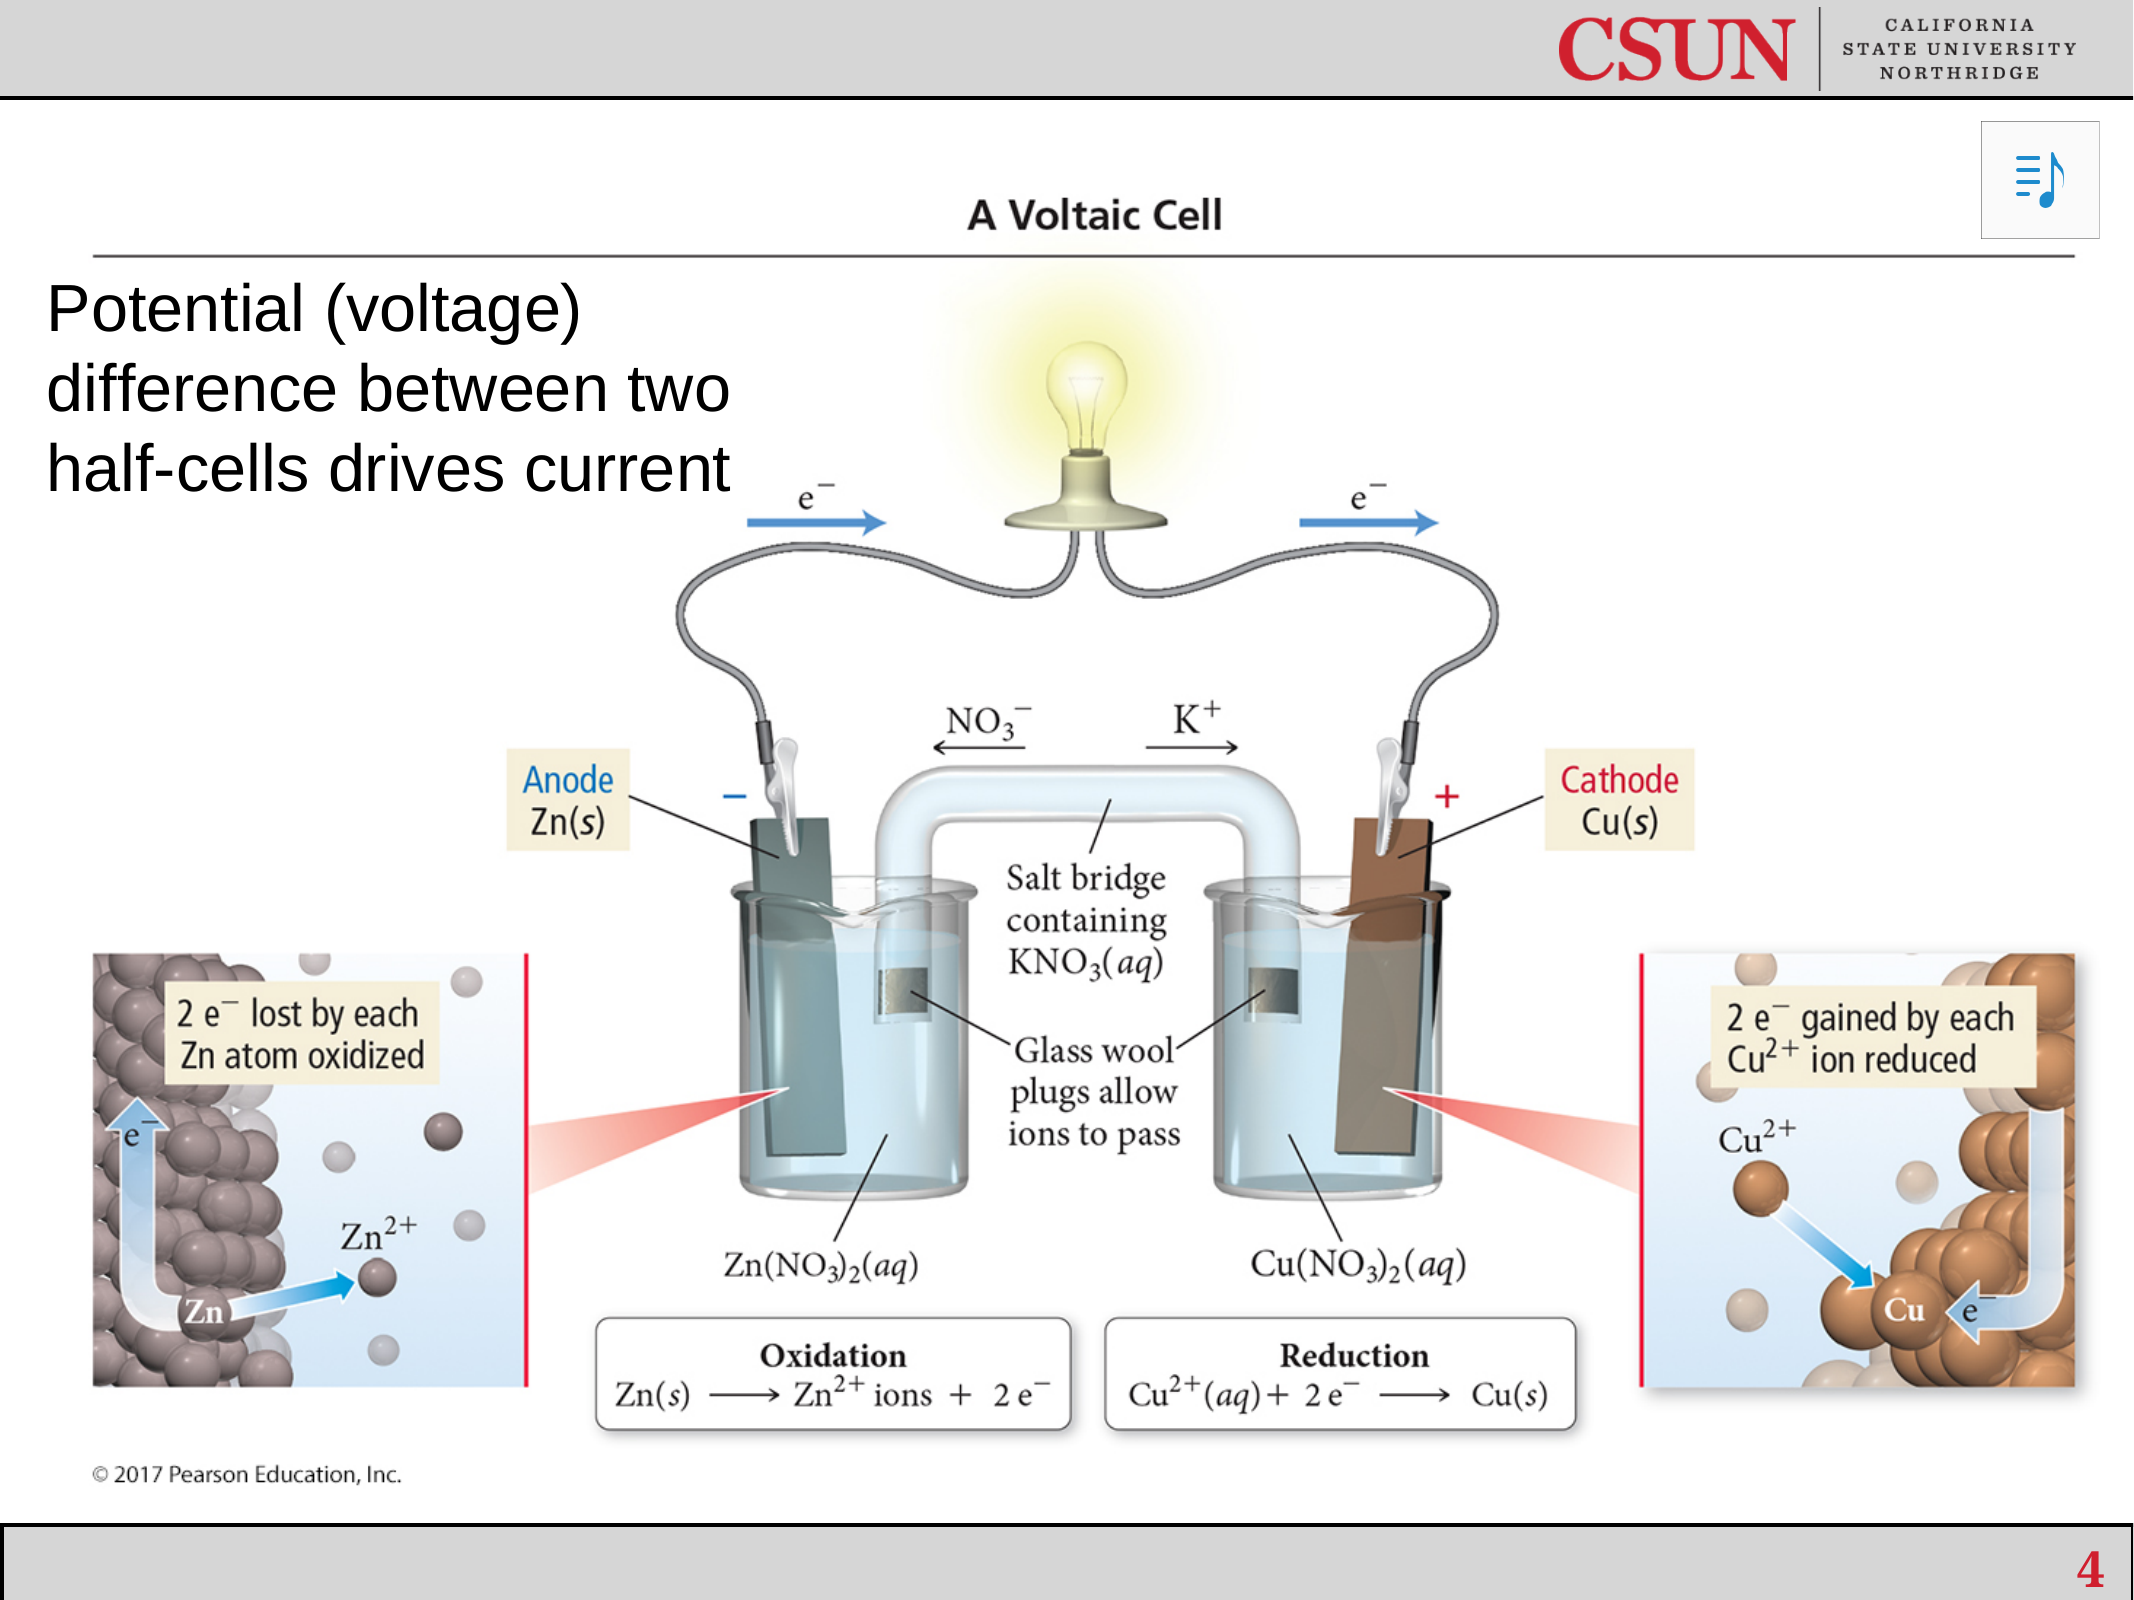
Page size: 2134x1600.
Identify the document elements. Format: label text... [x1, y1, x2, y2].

text_box Potential (voltage) difference between two half-cells drives current [38, 256, 781, 514]
text_box [1980, 120, 2101, 241]
picture [77, 182, 2117, 1497]
picture [1559, 7, 2076, 91]
